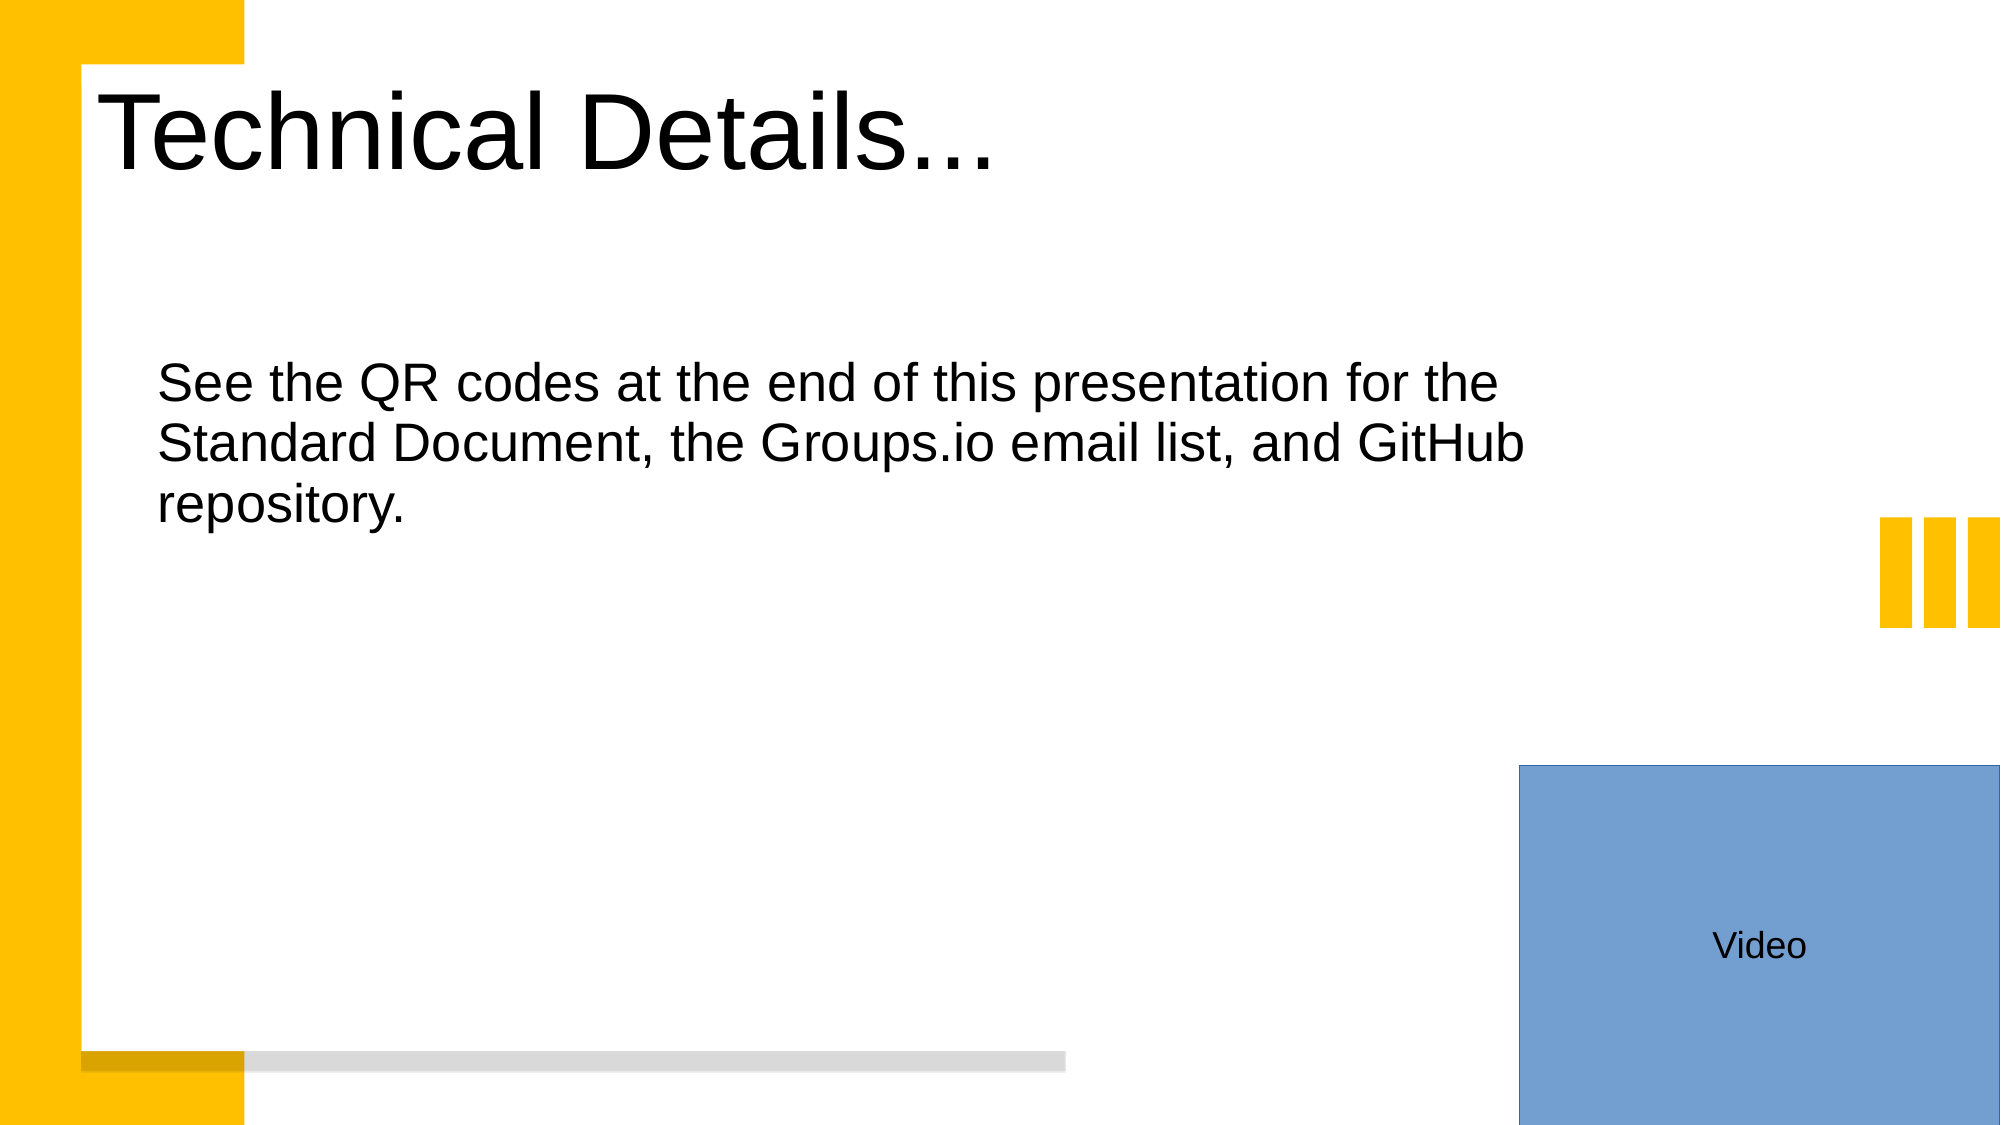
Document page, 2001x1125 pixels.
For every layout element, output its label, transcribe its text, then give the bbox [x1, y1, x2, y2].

text_box [0, 0, 2000, 1125]
text_box See the QR codes at the end of this presentation for the Standard Document, the Groups.io email list, and GitHub repository. [142, 344, 1681, 571]
text_box Video [1519, 765, 2000, 1125]
text_box Technical Details... [81, 64, 1921, 201]
